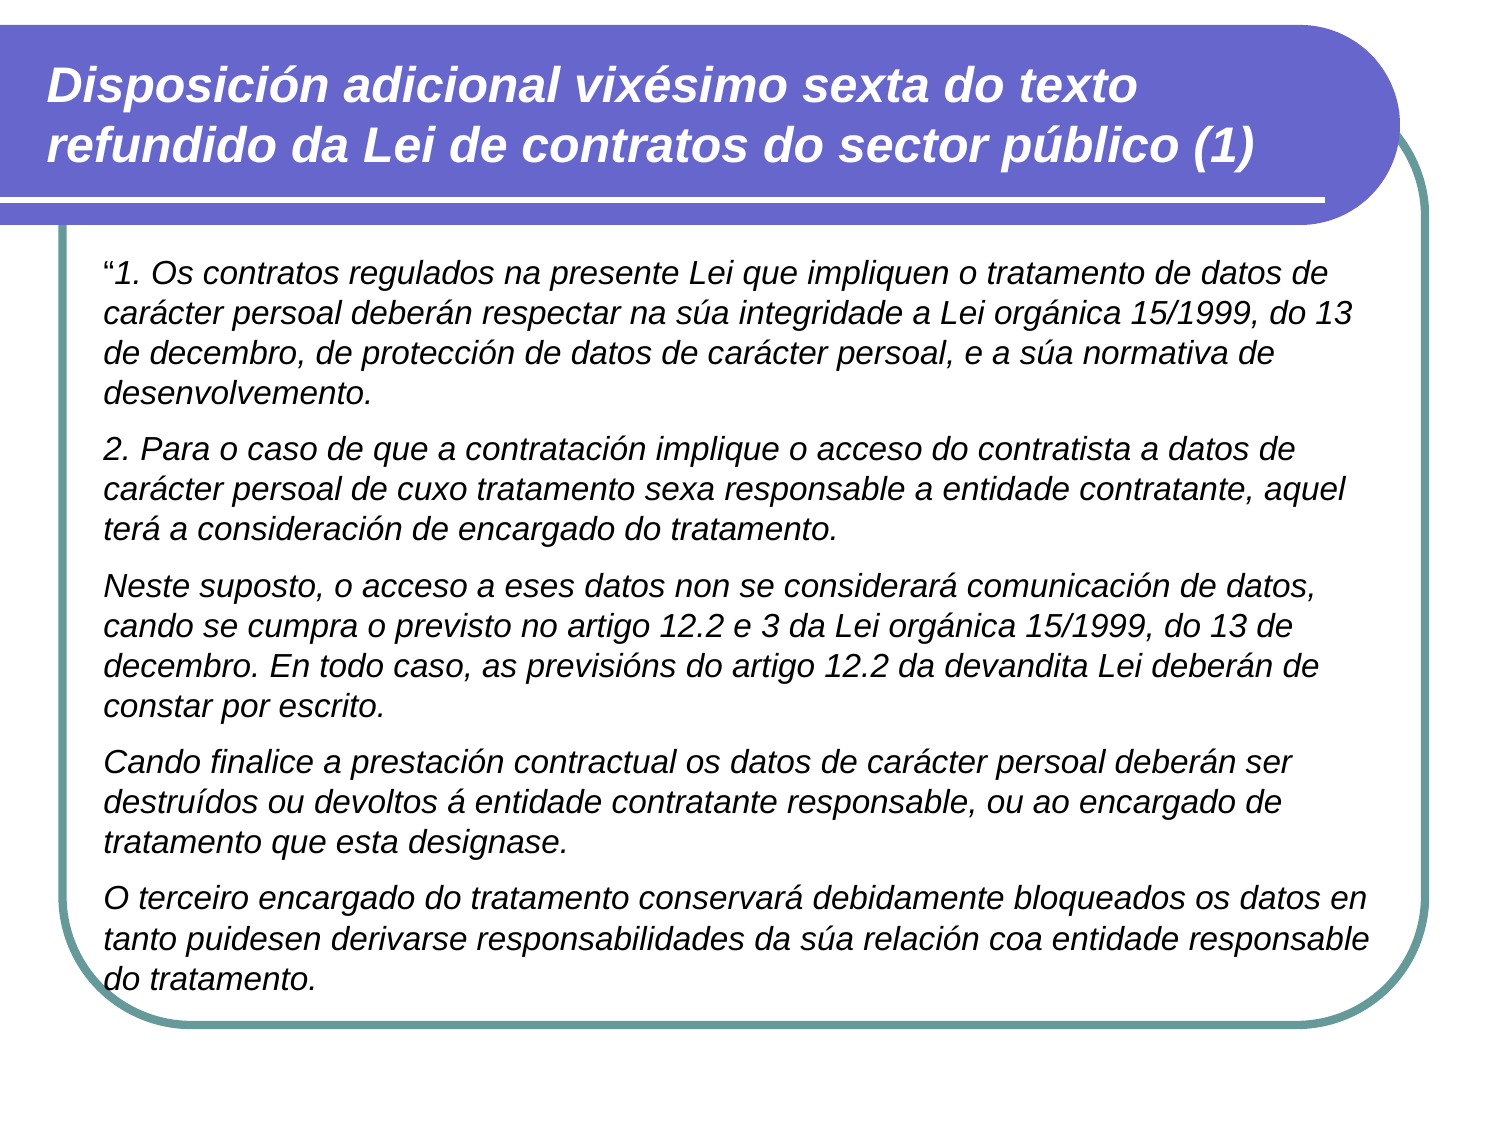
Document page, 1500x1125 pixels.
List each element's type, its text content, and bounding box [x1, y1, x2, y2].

title Disposición adicional vixésimo sexta do texto refundido da Lei de contratos do sector público (1) [31, 0, 1347, 226]
list “1. Os contratos regulados na presente Lei que impliquen o tratamento de datos de carácter persoal deberán respectar na súa integridade a Lei orgánica 15/1999, do 13 de decembro, de protección de datos de carácter persoal, e a súa normativa de desenvolvemento. 2. Para o caso de que a contratación implique o acceso do contratista a datos de carácter persoal de cuxo tratamento sexa responsable a entidade contratante, aquel terá a consideración de encargado do tratamento. Neste suposto, o acceso a eses datos non se considerará comunicación de datos, cando se cumpra o previsto no artigo 12.2 e 3 da Lei orgánica 15/1999, do 13 de decembro. En todo caso, as previsións do artigo 12.2 da devandita Lei deberán de constar por escrito. Cando finalice a prestación contractual os datos de carácter persoal deberán ser destruídos ou devoltos á entidade contratante responsable, ou ao encargado de tratamento que esta designase. O terceiro encargado do tratamento conservará debidamente bloqueados os datos en tanto puidesen derivarse responsabilidades da súa relación coa entidade responsable do tratamento. [88, 243, 1389, 1061]
